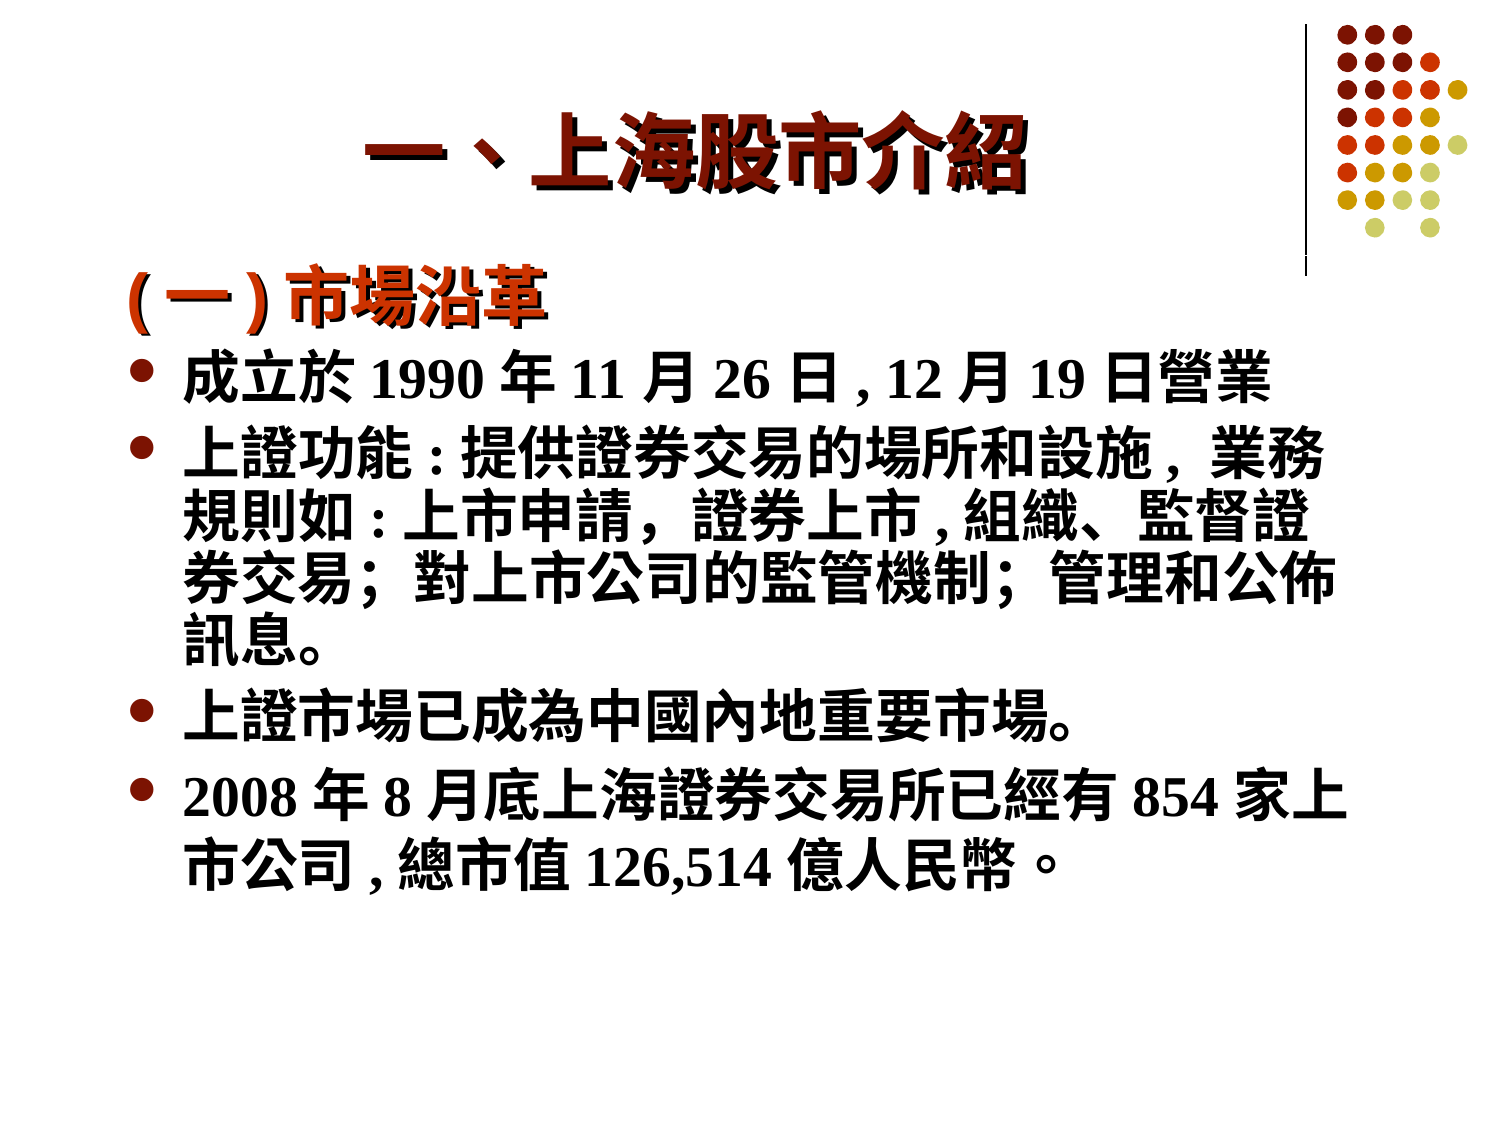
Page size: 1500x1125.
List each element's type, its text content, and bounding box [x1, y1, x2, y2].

title 一、上海股市介紹 [76, 78, 1315, 207]
list (一)市場沿革 成立於1990年11月26日, 12月19日營業 上證功能:提供證券交易的場所和設施, 業務規則如:上市申請，證券上市,組織、監督證券交易；對上市公司的監管機制；管理和公佈訊息。 上證市場已成為中國內地重要市場。 2008年8月底上海證券交易所已經有854家上市公司,總市值126,514億人民幣。 [112, 255, 1364, 915]
